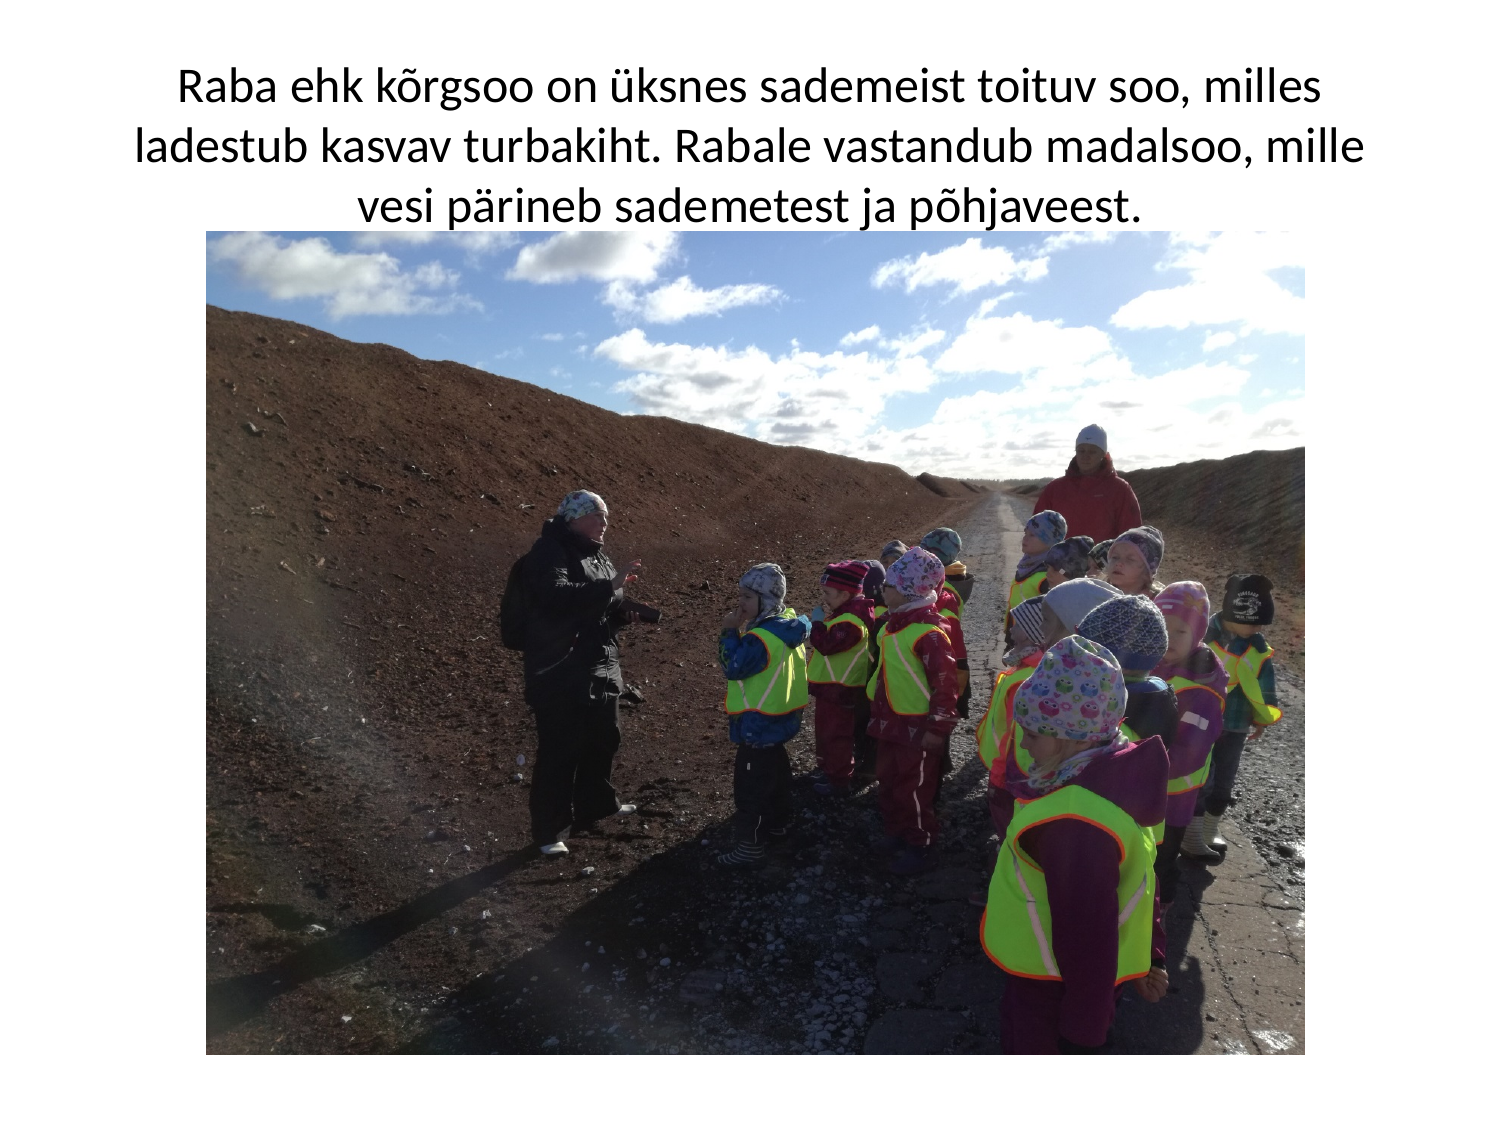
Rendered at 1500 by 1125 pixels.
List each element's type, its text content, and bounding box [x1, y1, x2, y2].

title Raba ehk kõrgsoo on üksnes sademeist toituv soo, milles ladestub kasvav turbakiht. Rabale vastandub madalsoo, mille vesi pärineb sademetest ja põhjaveest. [75, 45, 1426, 233]
picture [206, 231, 1305, 1055]
